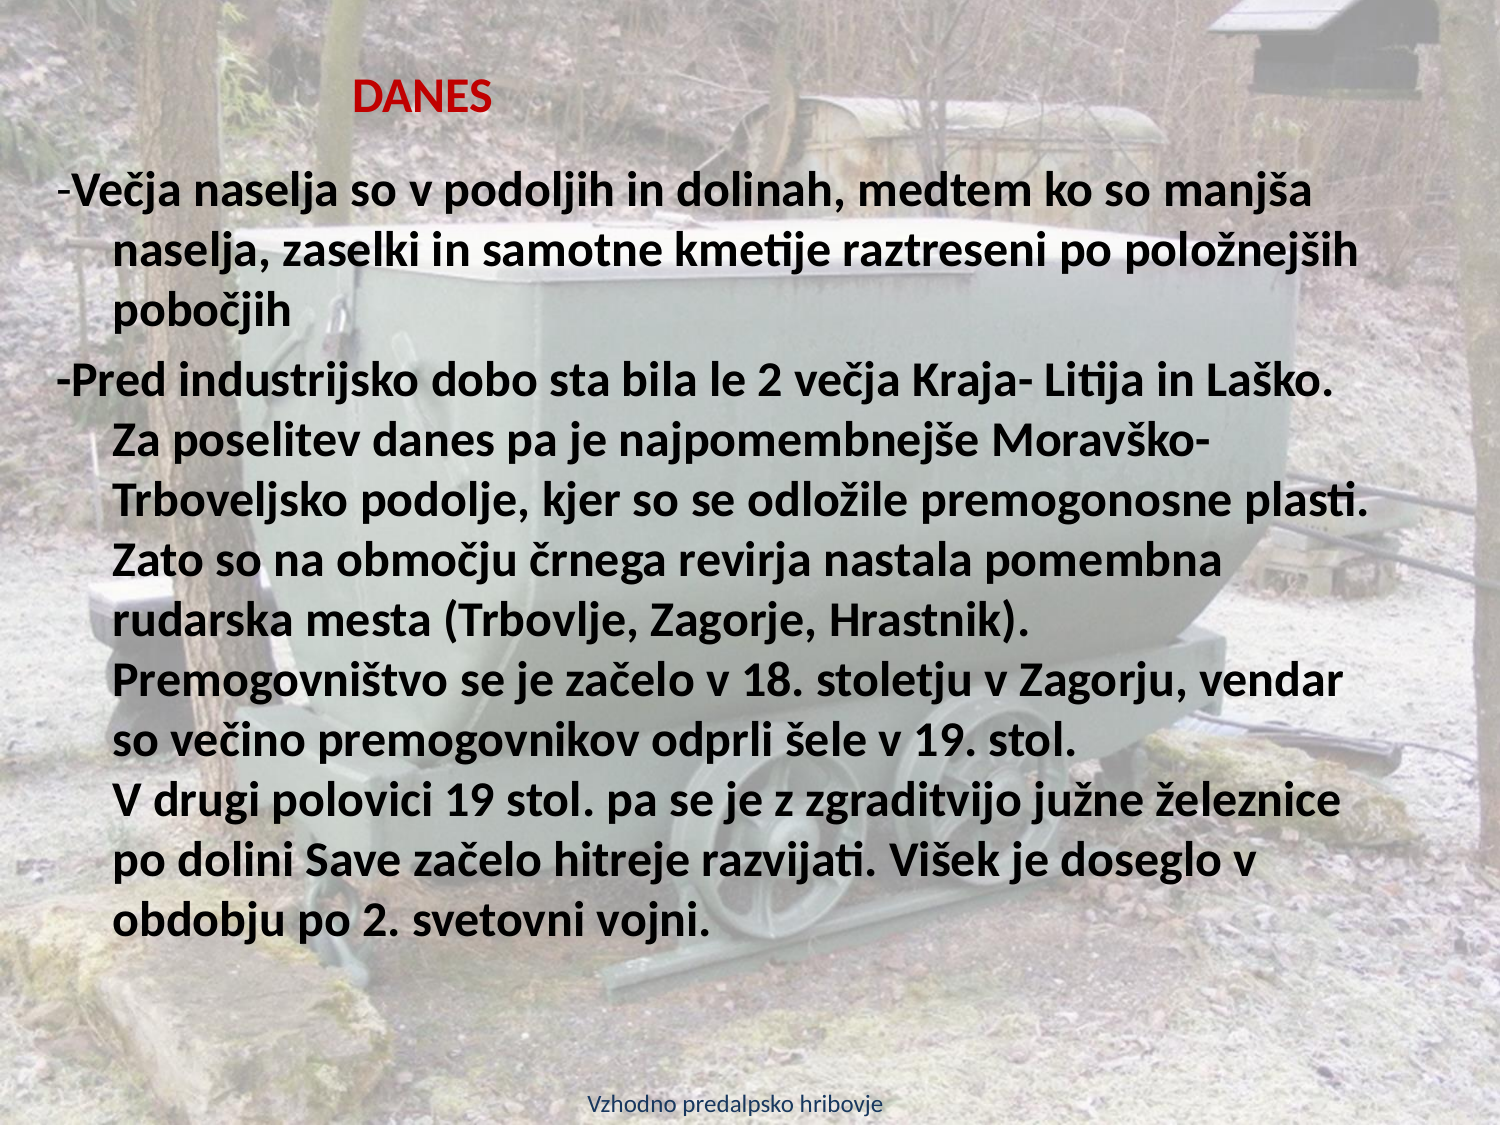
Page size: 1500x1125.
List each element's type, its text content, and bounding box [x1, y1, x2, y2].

text_box DANES [337, 54, 509, 130]
picture [0, 0, 1500, 1125]
list -Večja naselja so v podoljih in dolinah, medtem ko so manjša naselja, zaselki in samotne kmetije raztreseni po položnejših pobočjih -Pred industrijsko dobo sta bila le 2 večja Kraja- Litija in Laško. Za poselitev danes pa je najpomembnejše Moravško-Trboveljsko podolje, kjer so se odložile premogonosne plasti. Zato so na območju črnega revirja nastala pomembna rudarska mesta (Trbovlje, Zagorje, Hrastnik). Premogovništvo se je začelo v 18. stoletju v Zagorju, vendar so večino premogovnikov odprli šele v 19. stol. V drugi polovici 19 stol. pa se je z zgraditvijo južne železnice po dolini Save začelo hitreje razvijati. Višek je doseglo v obdobju po 2. svetovni vojni. [41, 148, 1392, 1059]
text_box Vzhodno predalpsko hribovje [572, 1079, 975, 1125]
